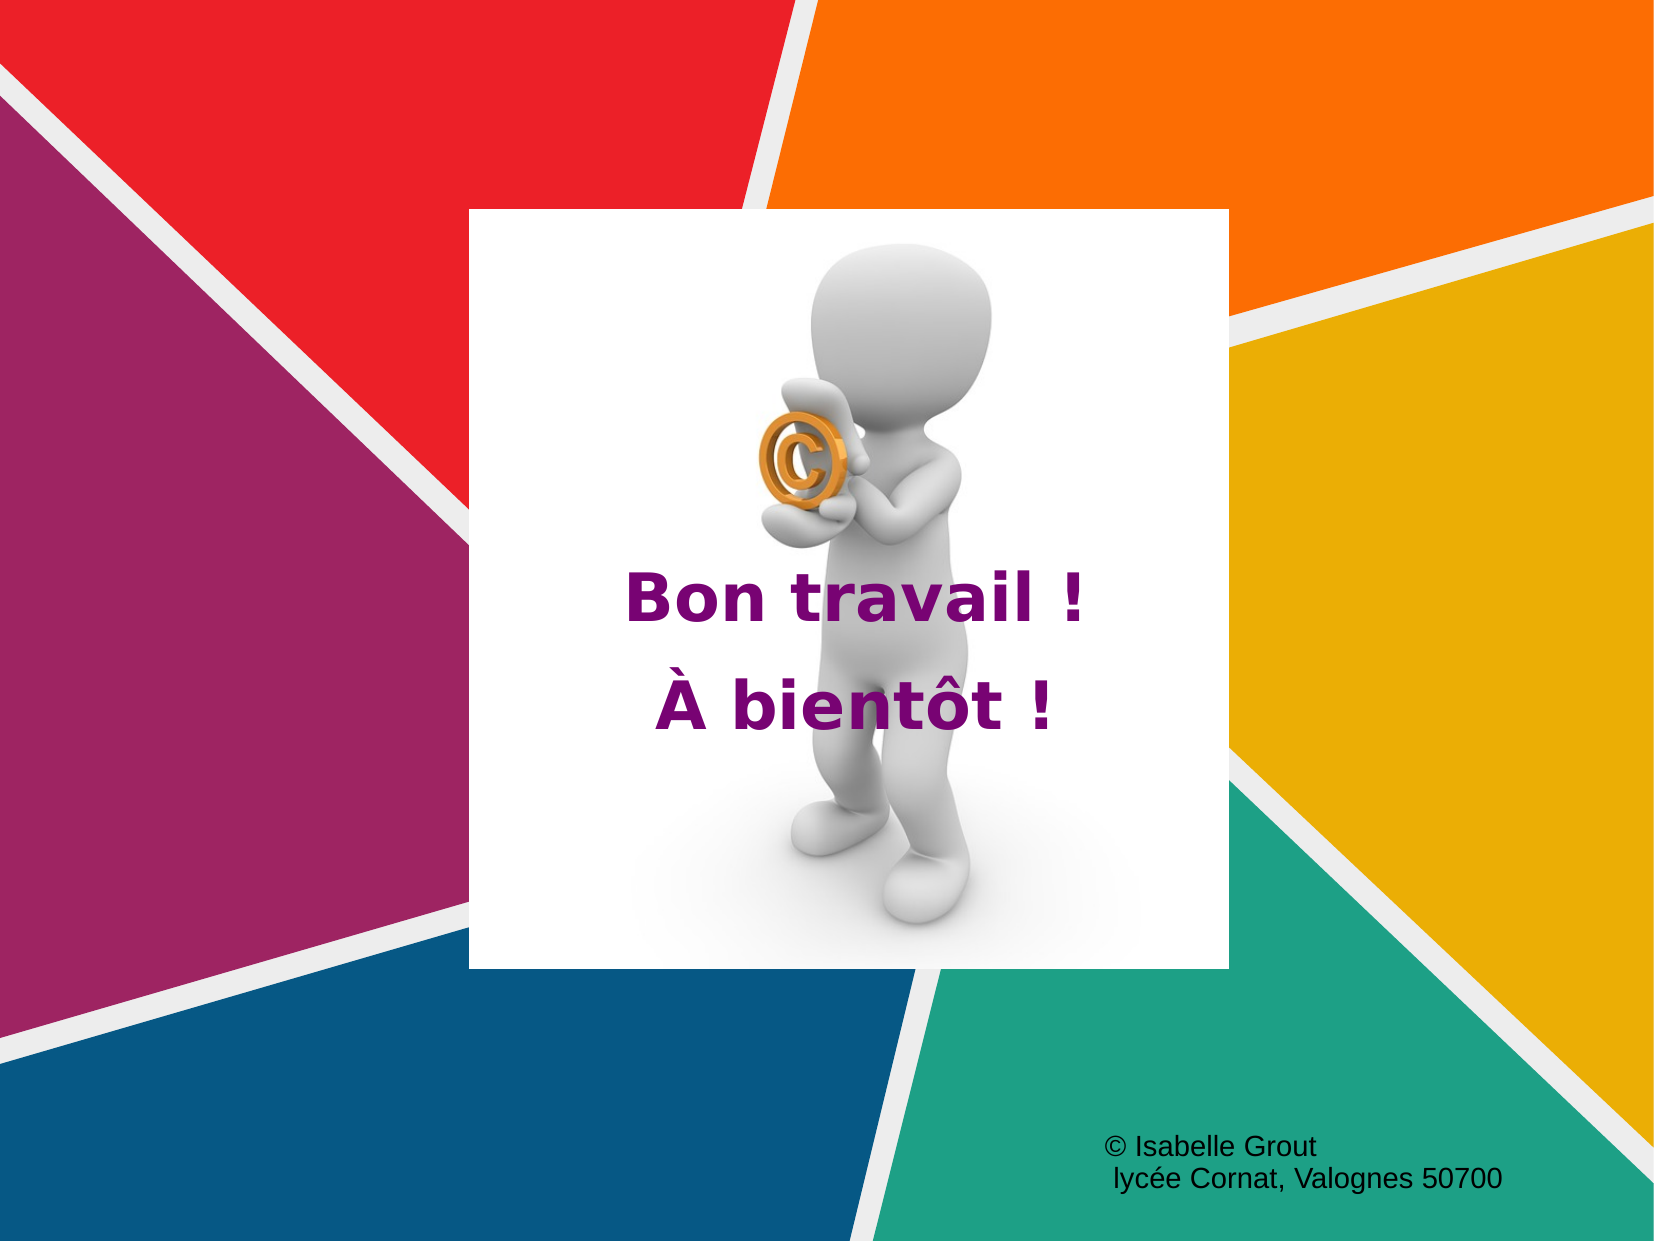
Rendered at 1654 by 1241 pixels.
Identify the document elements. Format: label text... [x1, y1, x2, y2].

list Bon travail ! À bientôt ! [578, 559, 1134, 780]
text_box © Isabelle Grout lycée Cornat, Valognes 50700 [1090, 1122, 1560, 1203]
picture [469, 209, 1229, 969]
